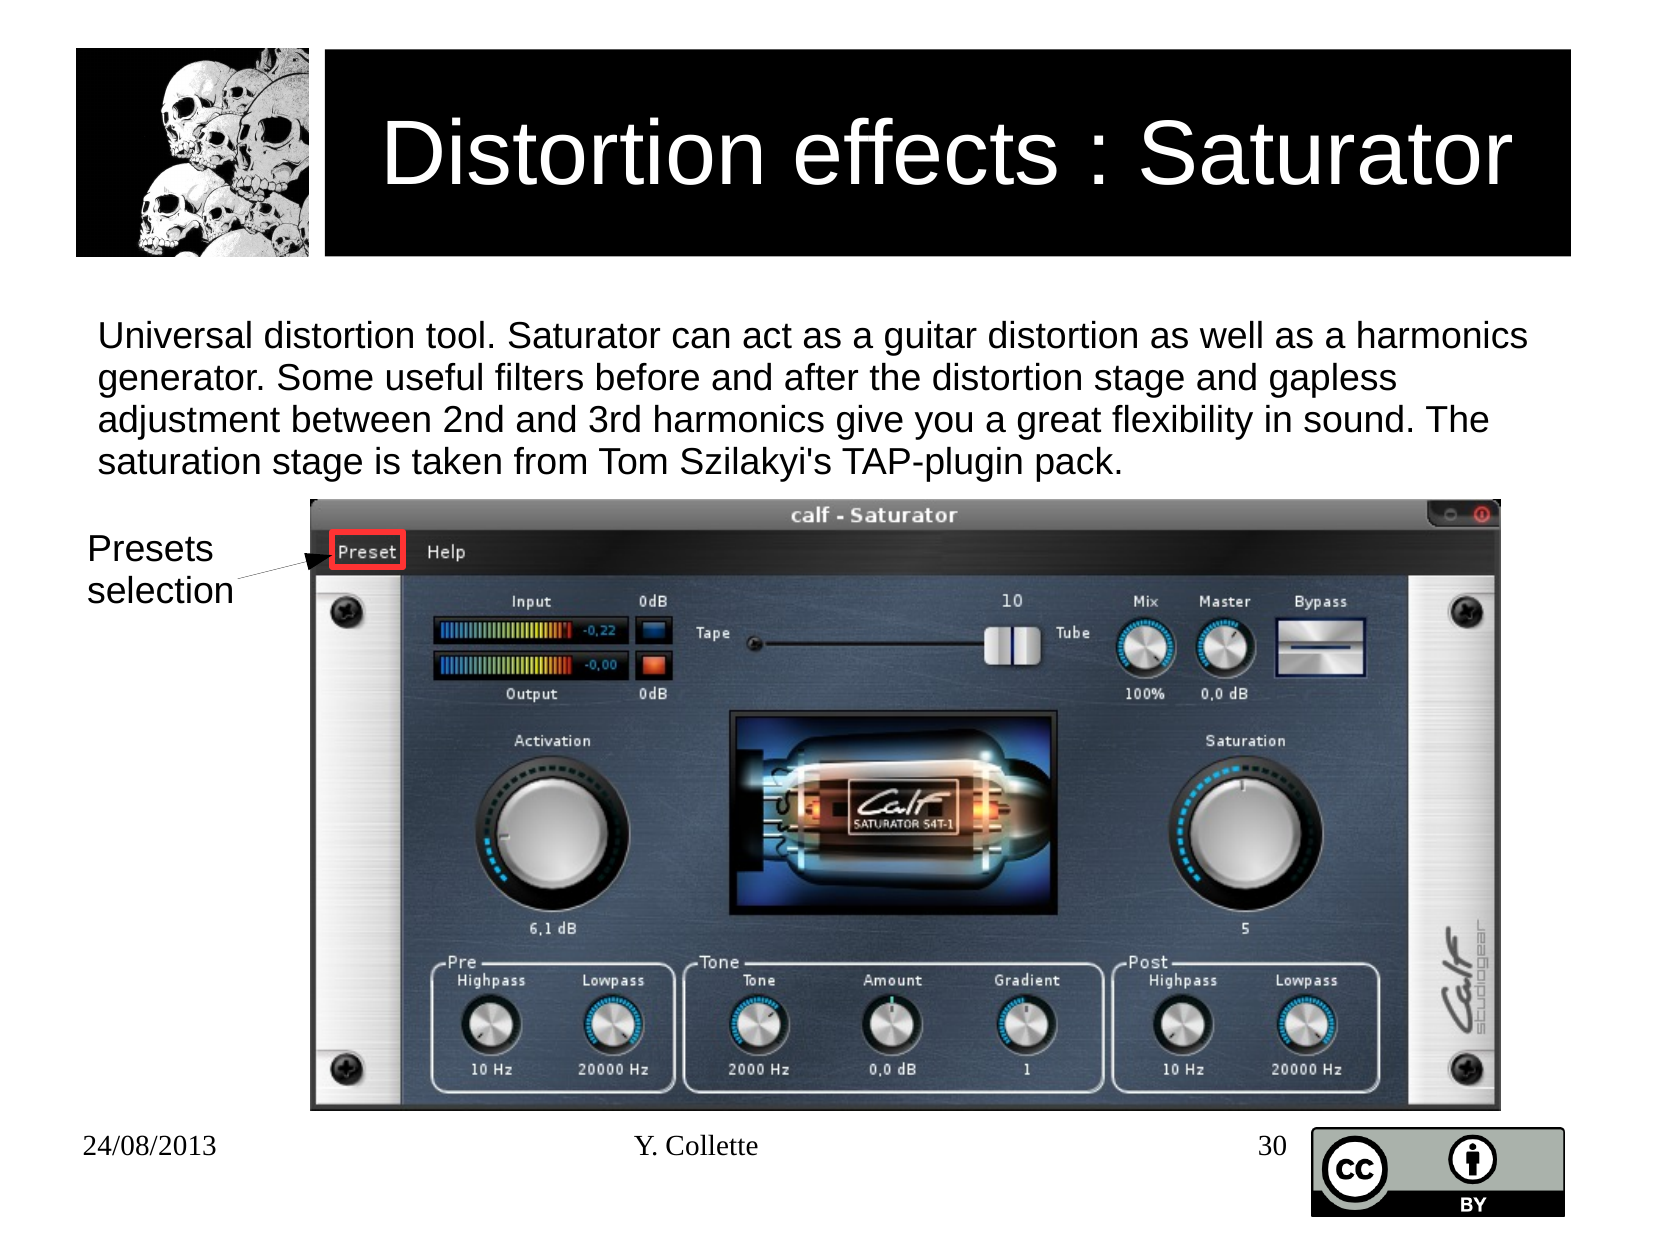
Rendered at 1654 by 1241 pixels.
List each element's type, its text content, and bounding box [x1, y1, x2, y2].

picture [335, 535, 400, 564]
title Distortion effects : Saturator [324, 49, 1571, 257]
picture [76, 48, 309, 257]
picture [310, 499, 1501, 1111]
text_box Presets selection [72, 519, 262, 619]
text_box Universal distortion tool. Saturator can act as a guitar distortion as well as a harmonics generator. Some useful filters before and after the distortion stage and gapless adjustment between 2nd and 3rd harmonics give you a great flexibility in sound. The saturation stage is taken from Tom Szilakyi's TAP-plugin pack. [82, 307, 1571, 490]
picture [1311, 1127, 1565, 1217]
